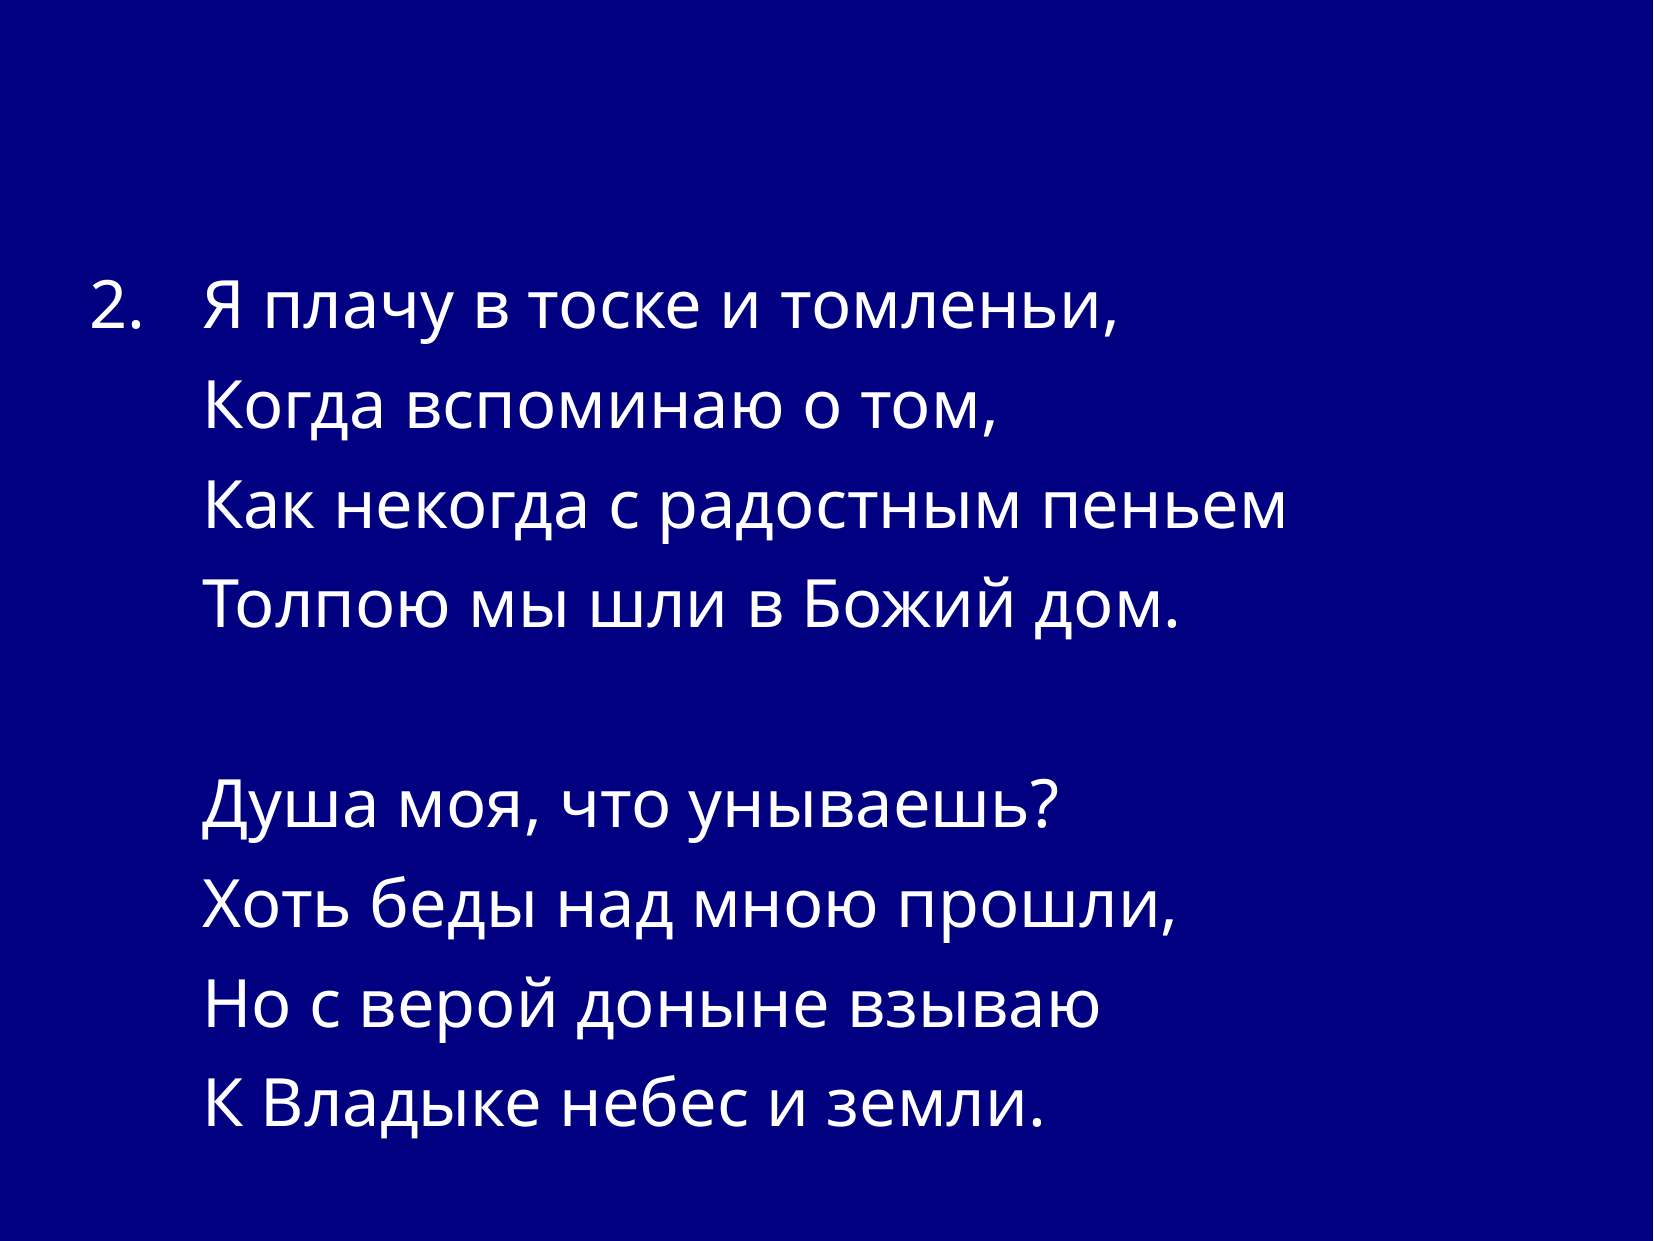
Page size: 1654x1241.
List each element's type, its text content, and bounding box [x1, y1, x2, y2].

text_box 2. Я плачу в тоске и томленьи, Когда вспоминаю о том, Как некогда с радостным пеньем Толпою мы шли в Божий дом. Душа моя, что унываешь? Хоть беды над мною прошли, Но с верой доныне взываю К Владыке небес и земли. [75, 150, 1576, 1163]
